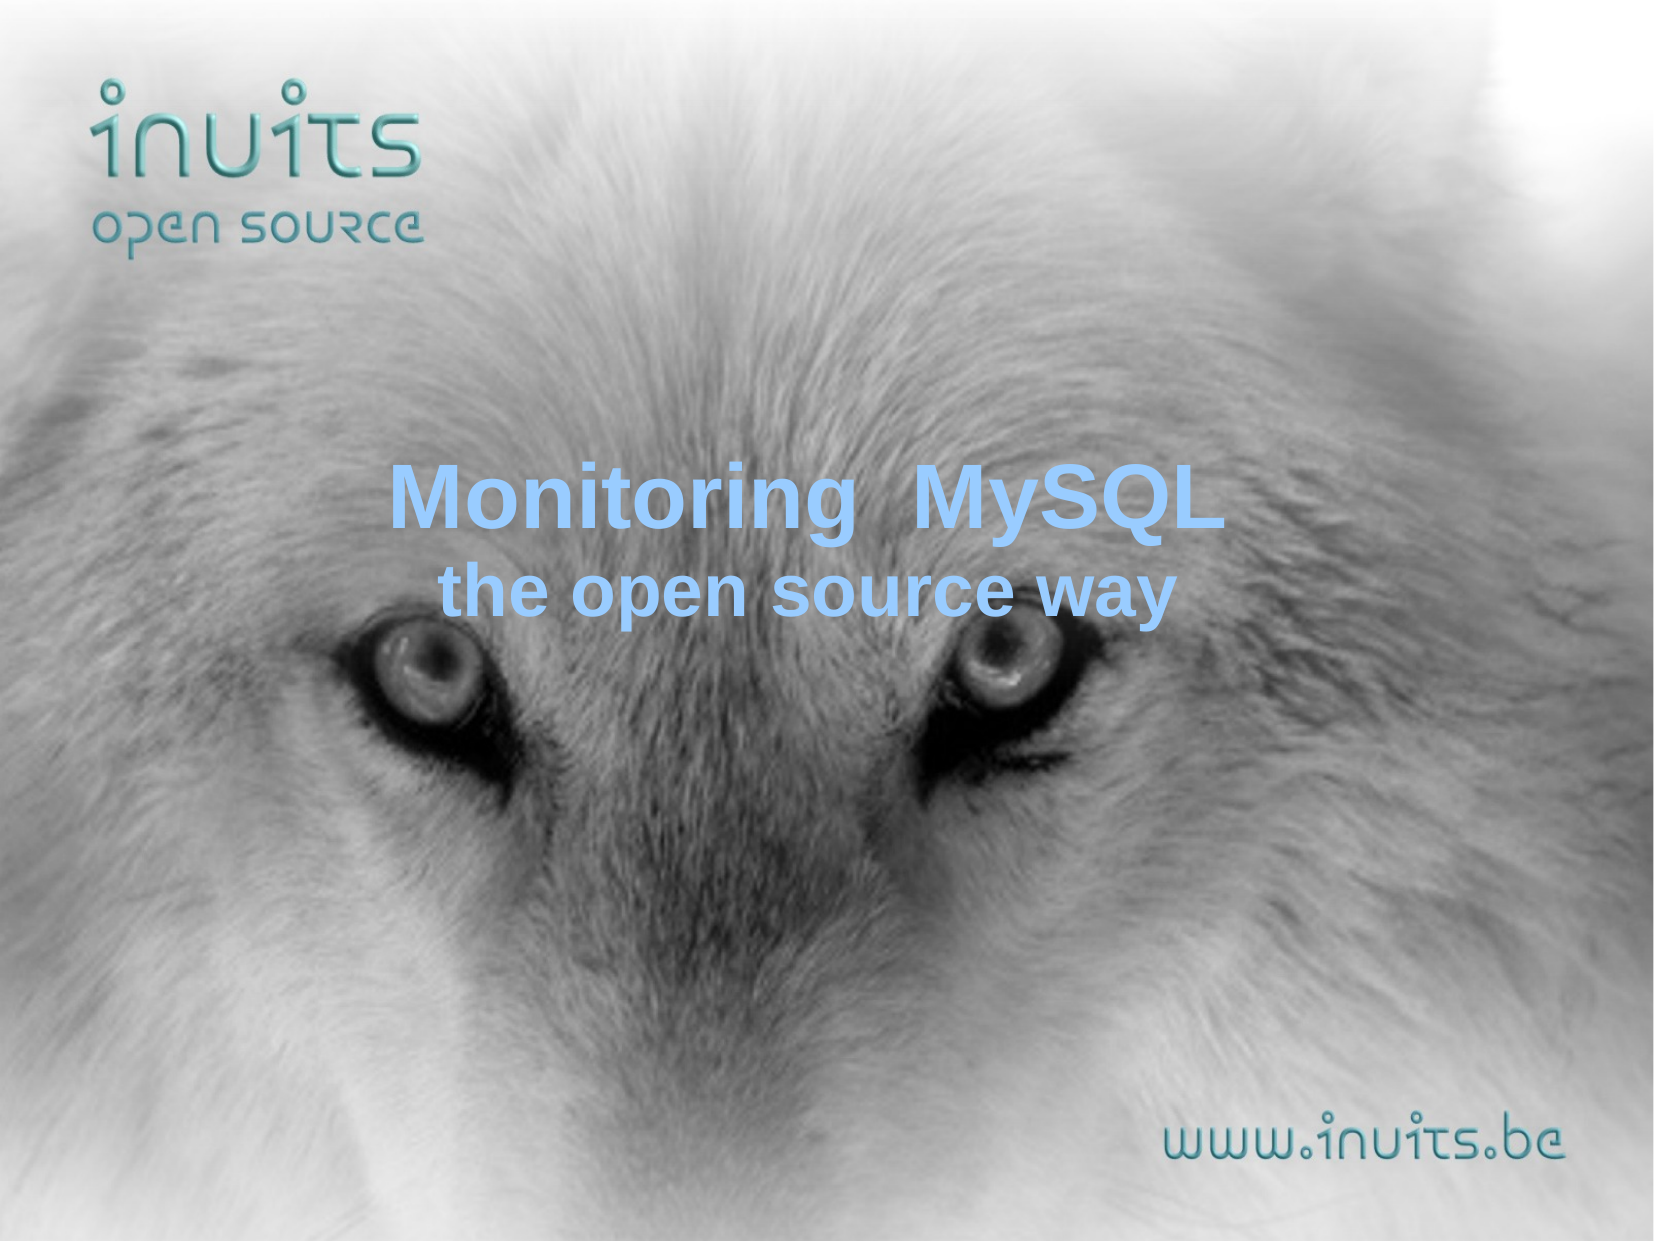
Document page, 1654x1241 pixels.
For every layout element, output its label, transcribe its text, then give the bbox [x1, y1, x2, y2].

title Monitoring MySQL the open source way [78, 320, 1538, 758]
picture [0, 0, 1654, 1241]
